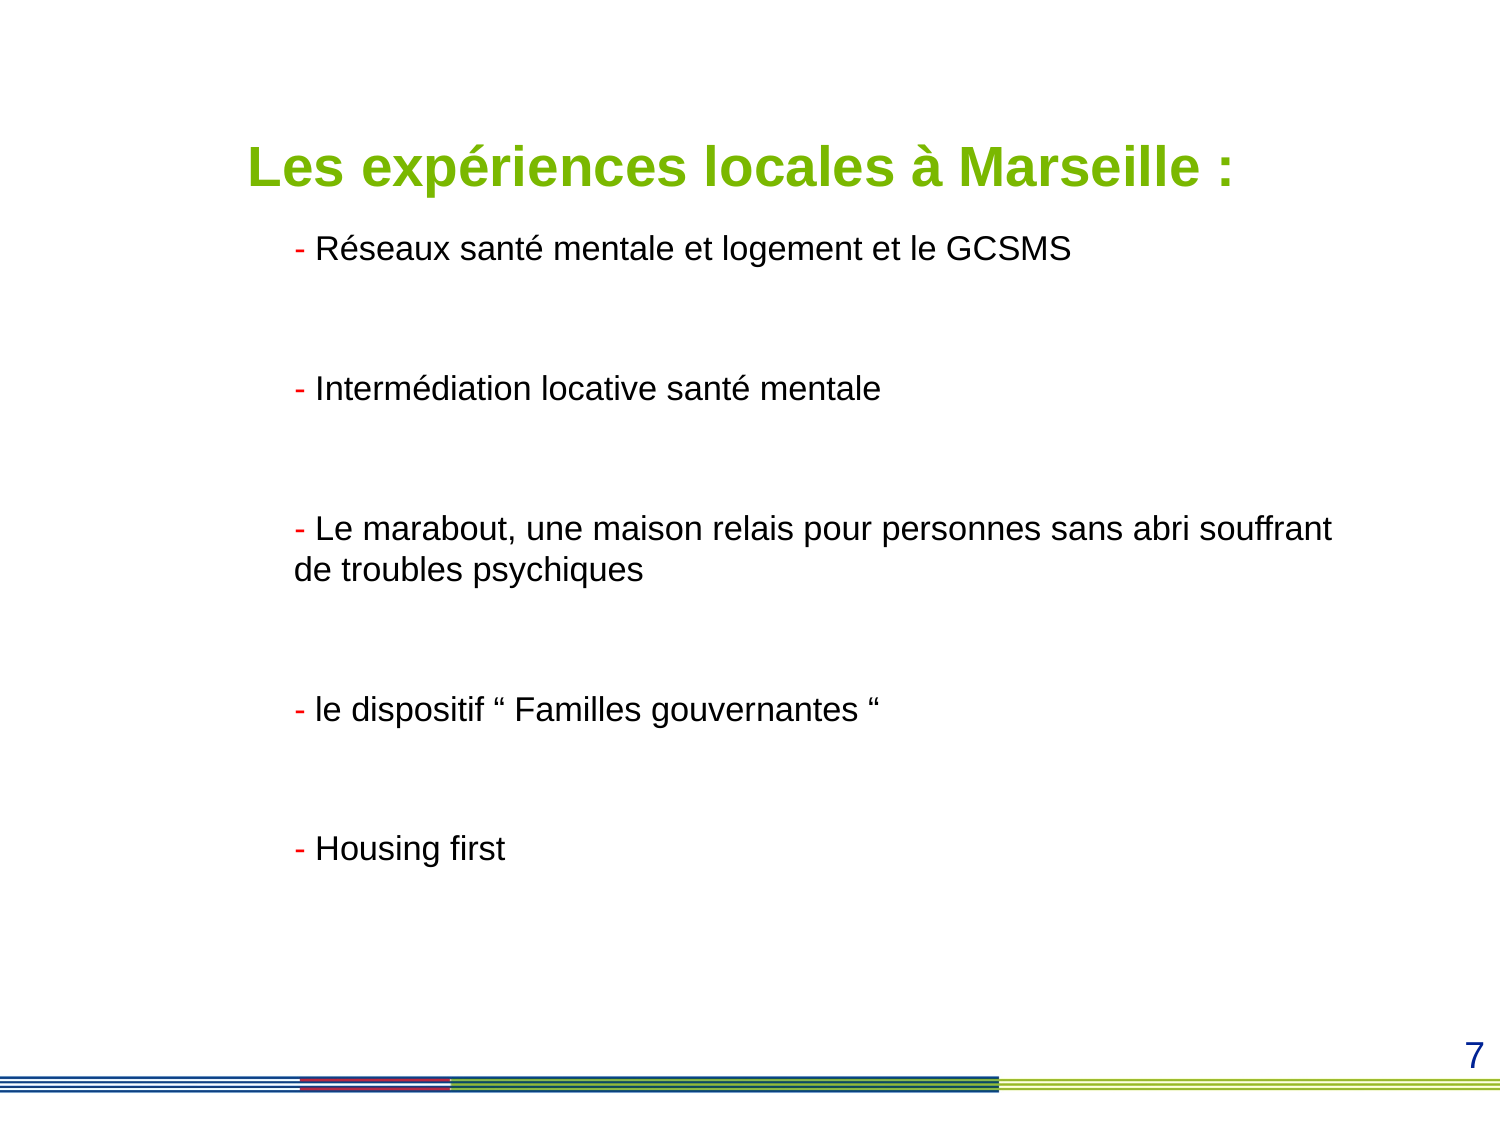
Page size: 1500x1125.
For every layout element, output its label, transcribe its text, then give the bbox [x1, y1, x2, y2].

picture [0, 1070, 1500, 1098]
list Les expériences locales à Marseille : - Réseaux santé mentale et logement et le GCSMS - Intermédiation locative santé mentale - Le marabout, une maison relais pour personnes sans abri souffrant de troubles psychiques - le dispositif “ Familles gouvernantes “ - Housing first [47, 129, 1368, 875]
